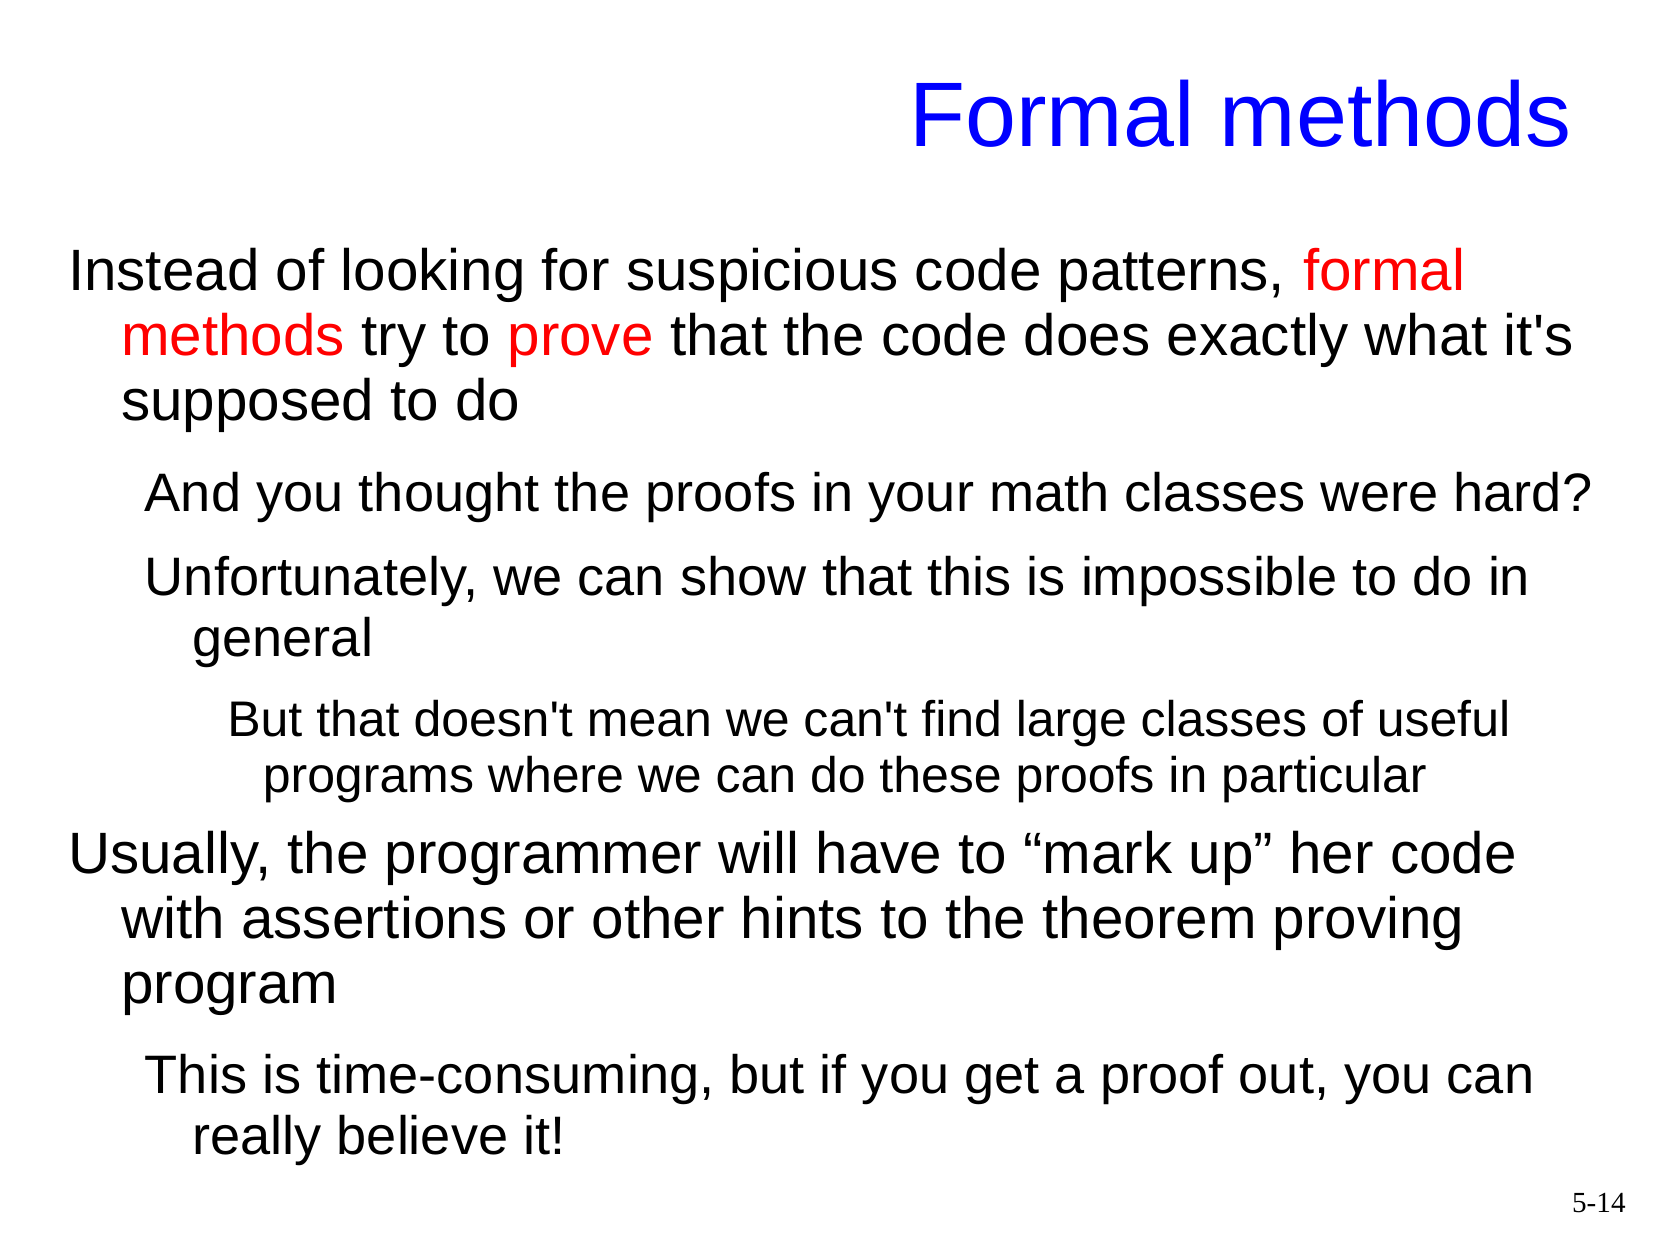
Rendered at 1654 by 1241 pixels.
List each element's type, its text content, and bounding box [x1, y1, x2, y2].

title Formal methods [84, 18, 1573, 211]
list Instead of looking for suspicious code patterns, formal methods try to prove that the code does exactly what it's supposed to do And you thought the proofs in your math classes were hard? Unfortunately, we can show that this is impossible to do in general But that doesn't mean we can't find large classes of useful programs where we can do these proofs in particular Usually, the programmer will have to “mark up” her code with assertions or other hints to the theorem proving program This is time-consuming, but if you get a proof out, you can really believe it! [50, 237, 1613, 1167]
